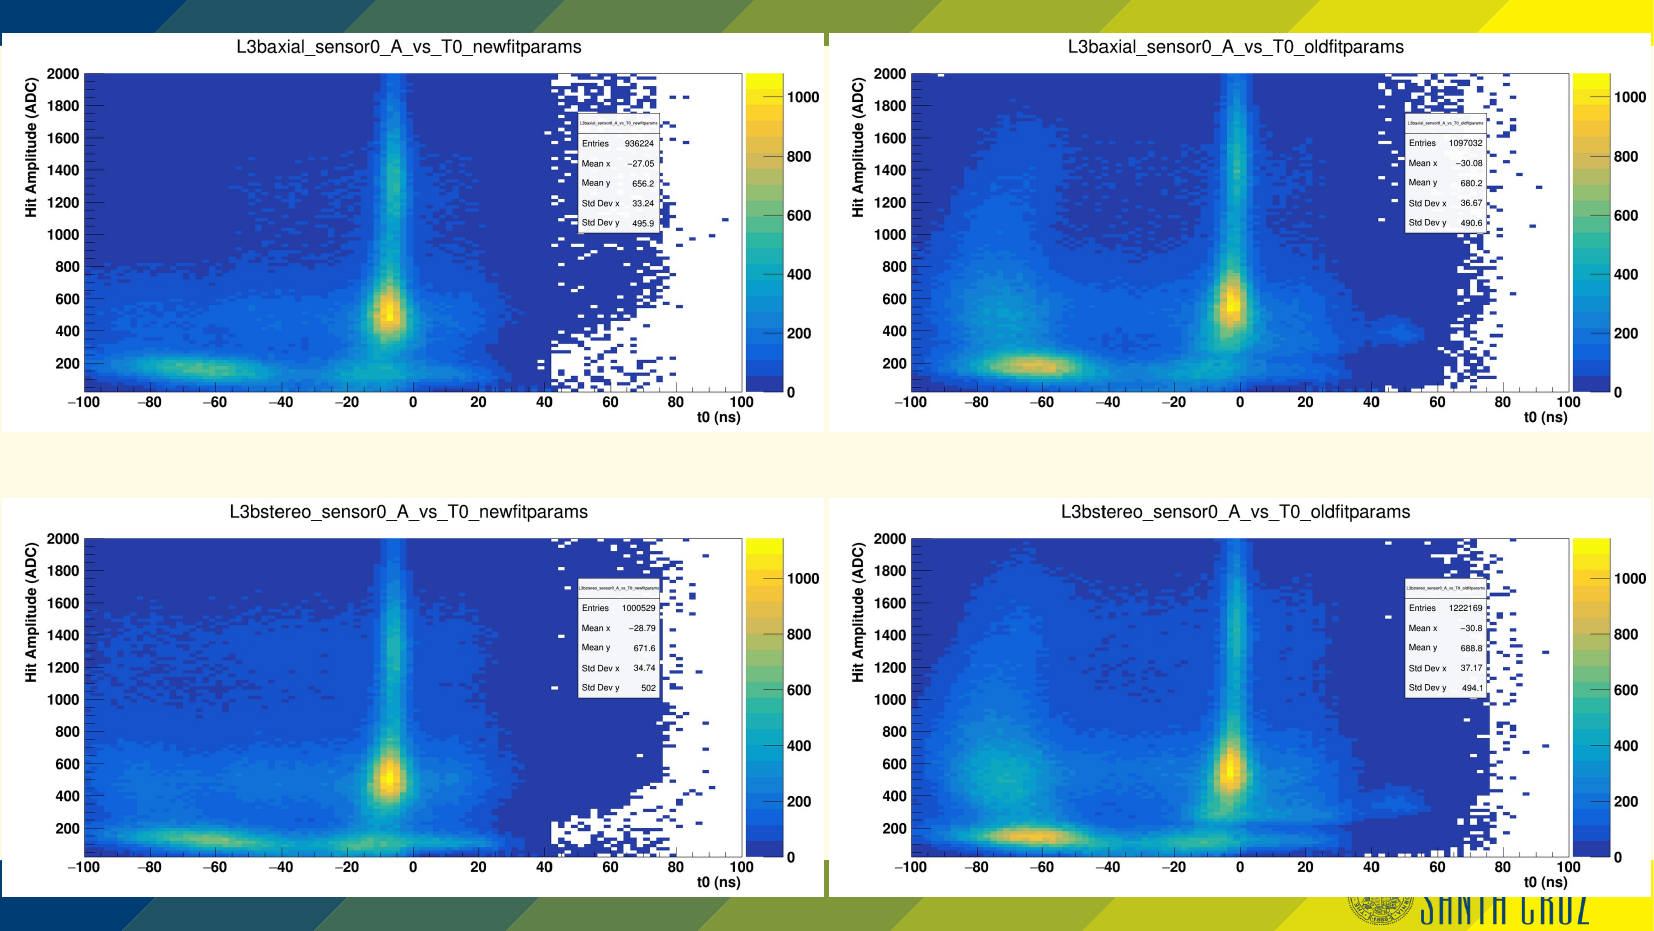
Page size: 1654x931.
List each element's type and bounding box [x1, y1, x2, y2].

picture [2, 498, 824, 897]
picture [829, 33, 1651, 432]
picture [2, 33, 824, 432]
picture [829, 498, 1651, 925]
